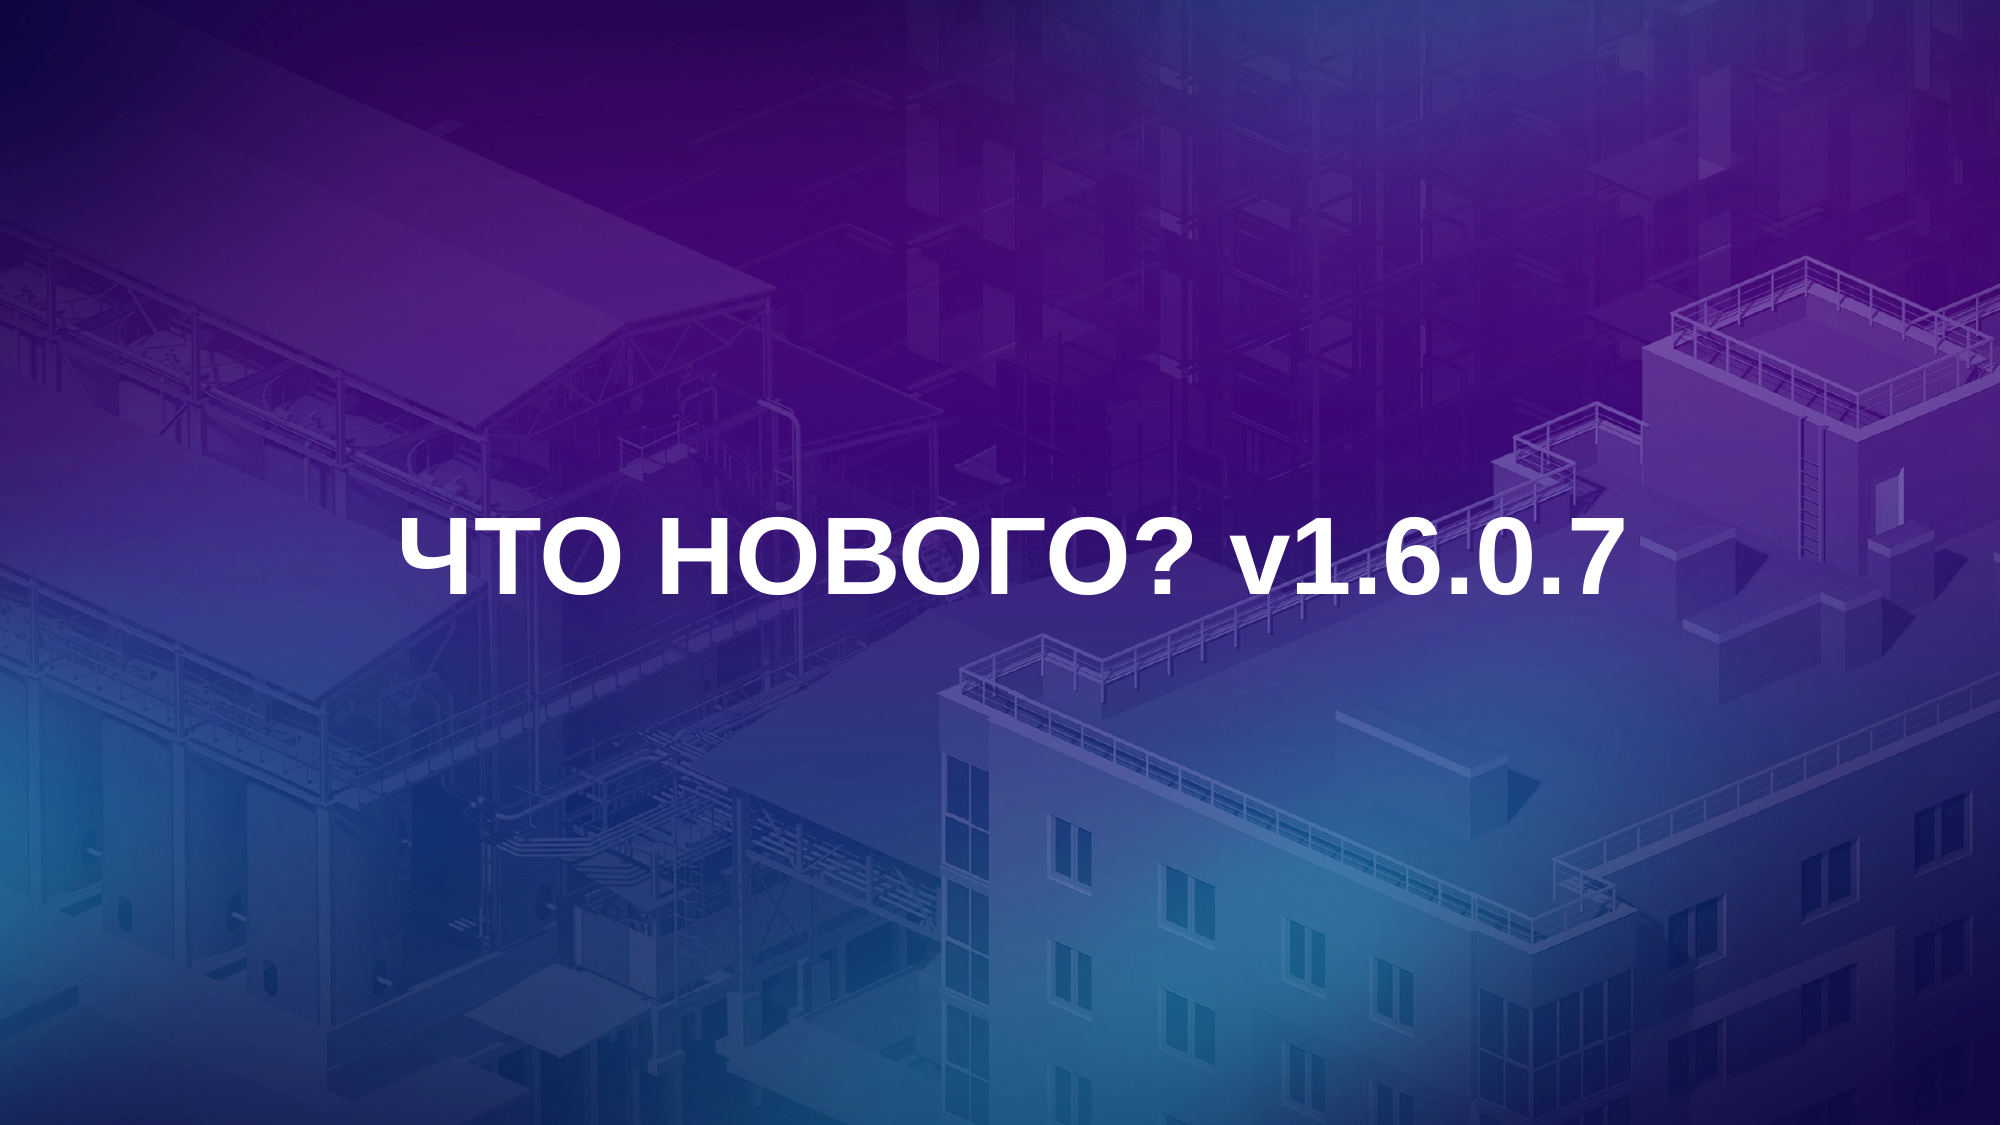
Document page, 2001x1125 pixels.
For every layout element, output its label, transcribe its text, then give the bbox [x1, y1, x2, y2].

picture [0, 0, 2000, 1125]
text_box ЧТО НОВОГО? v1.6.0.7 [82, 499, 1945, 626]
